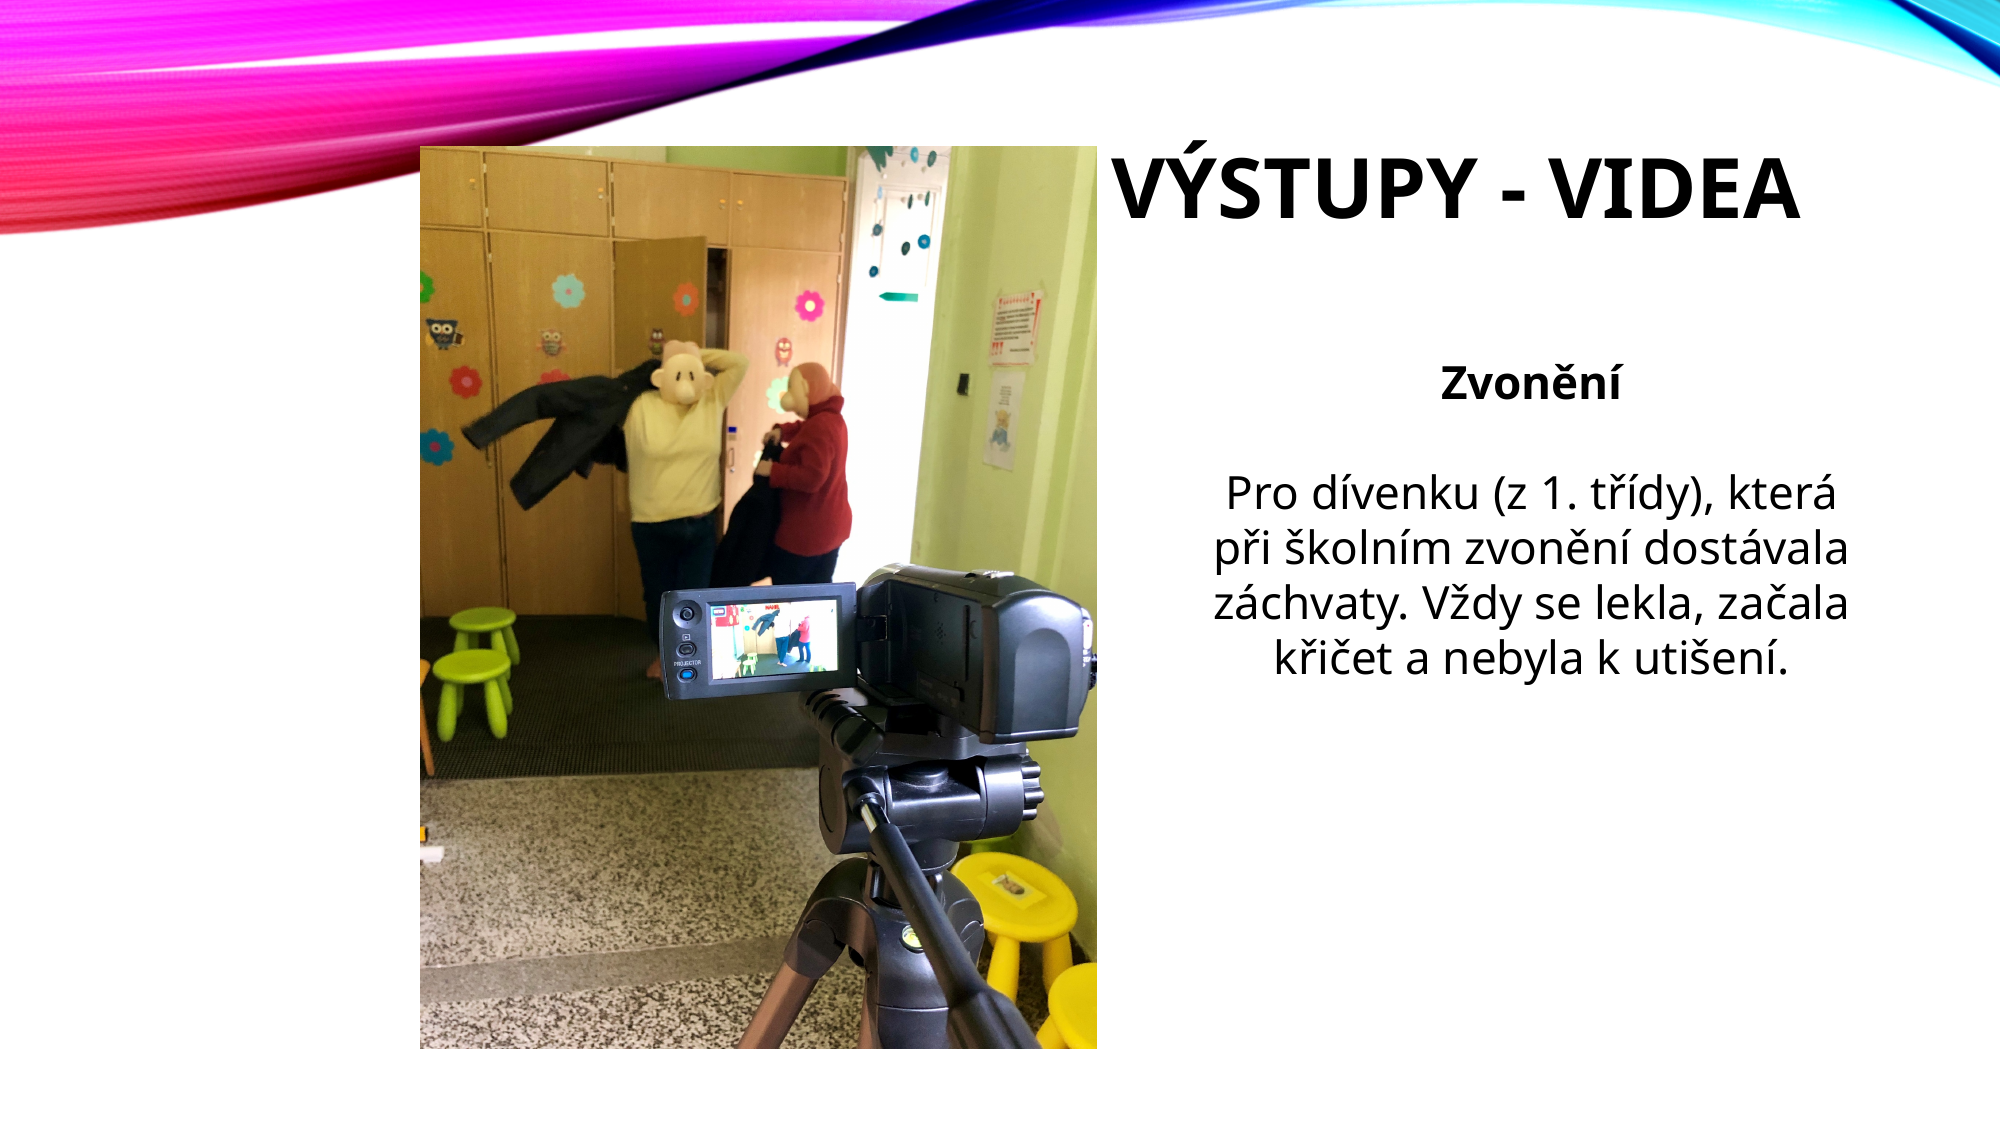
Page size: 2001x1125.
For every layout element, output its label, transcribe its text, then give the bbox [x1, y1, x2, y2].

title Výstupy - videa [1096, 125, 1888, 259]
picture [420, 147, 1097, 1049]
list Zvonění Pro dívenku (z 1. třídy), která při školním zvonění dostávala záchvaty. Vždy se lekla, začala křičet a nebyla k utišení. [1176, 346, 1888, 775]
